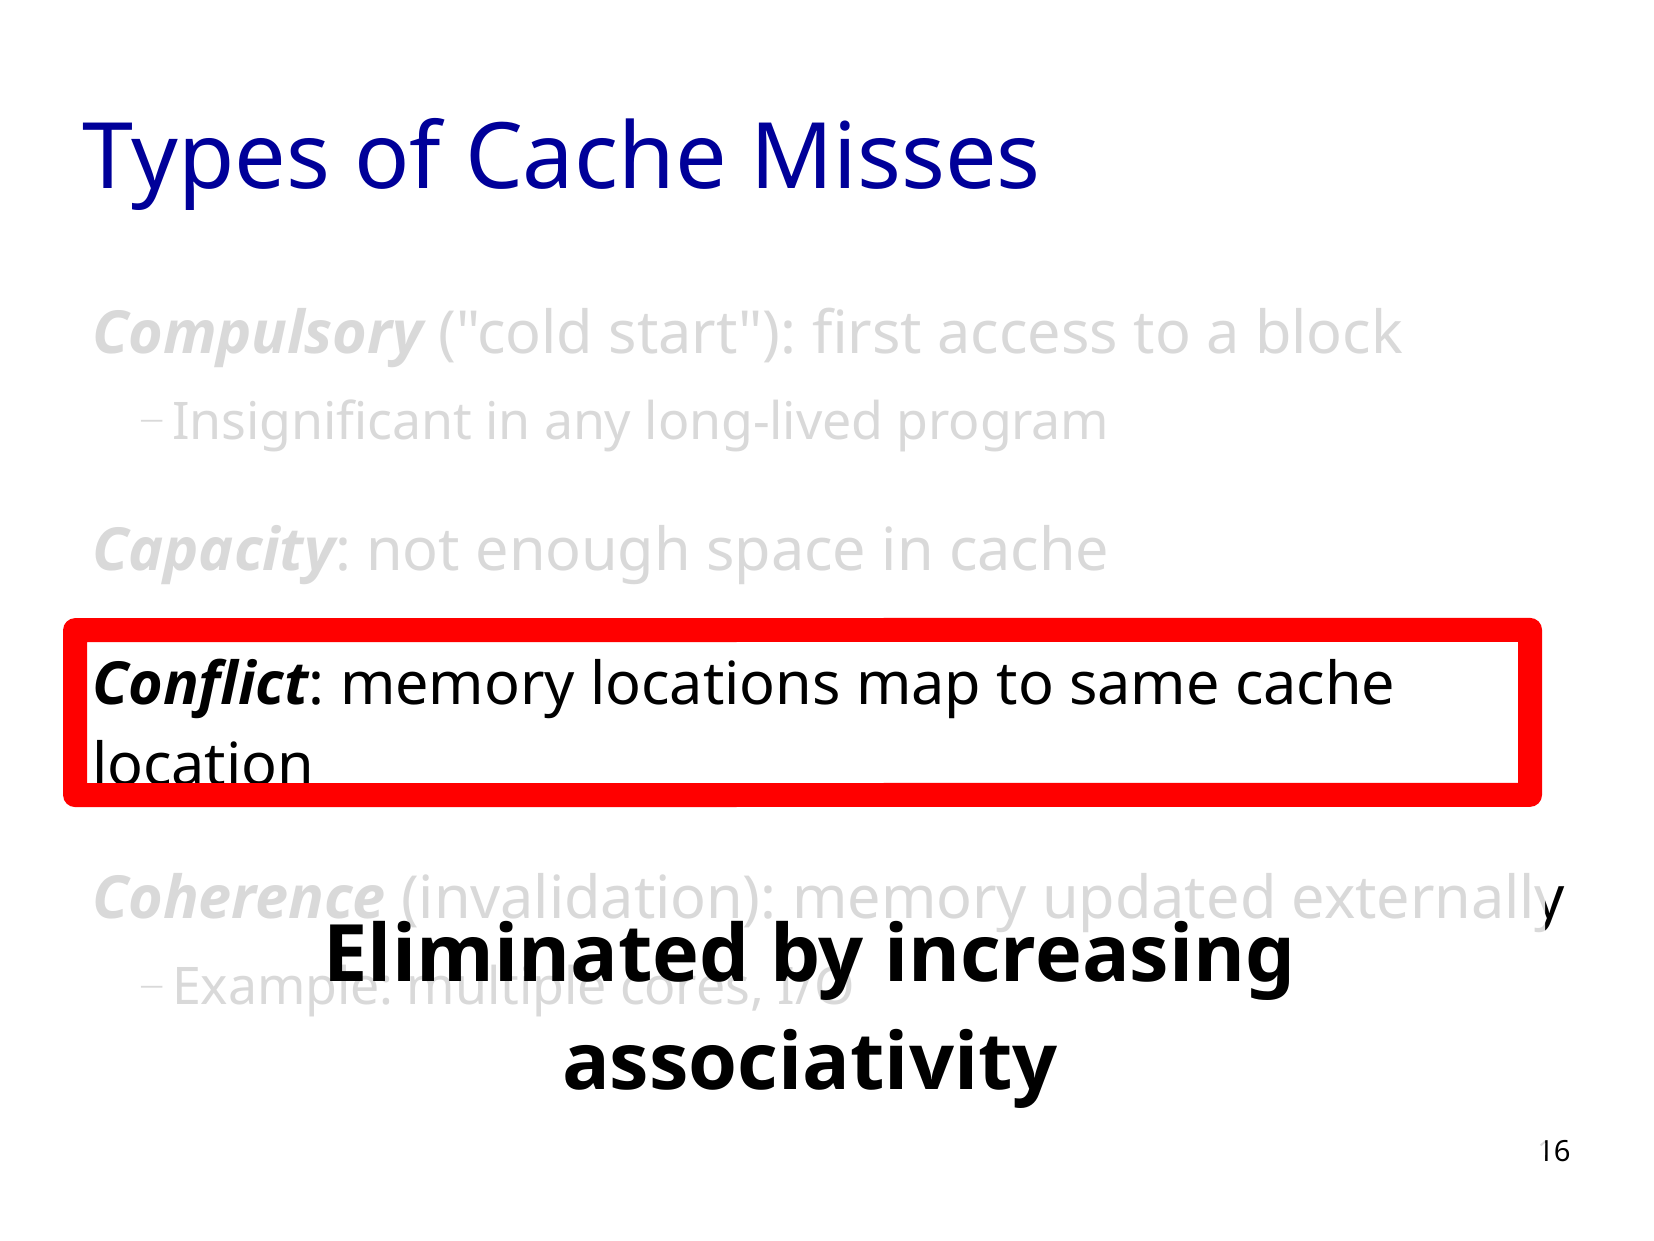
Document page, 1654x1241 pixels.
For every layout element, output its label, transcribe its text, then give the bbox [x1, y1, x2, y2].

text_box [60, 255, 1531, 601]
title Types of Cache Misses [82, 49, 1571, 257]
text_box Eliminated by increasing associativity [75, 855, 1546, 1156]
list Compulsory ("cold start"): first access to a block Insignificant in any long-lived program Capacity: not enough space in cache Conflict: memory locations map to same cache location Coherence (invalidation): memory updated externally Example: multiple cores, I/O [60, 290, 1571, 1096]
